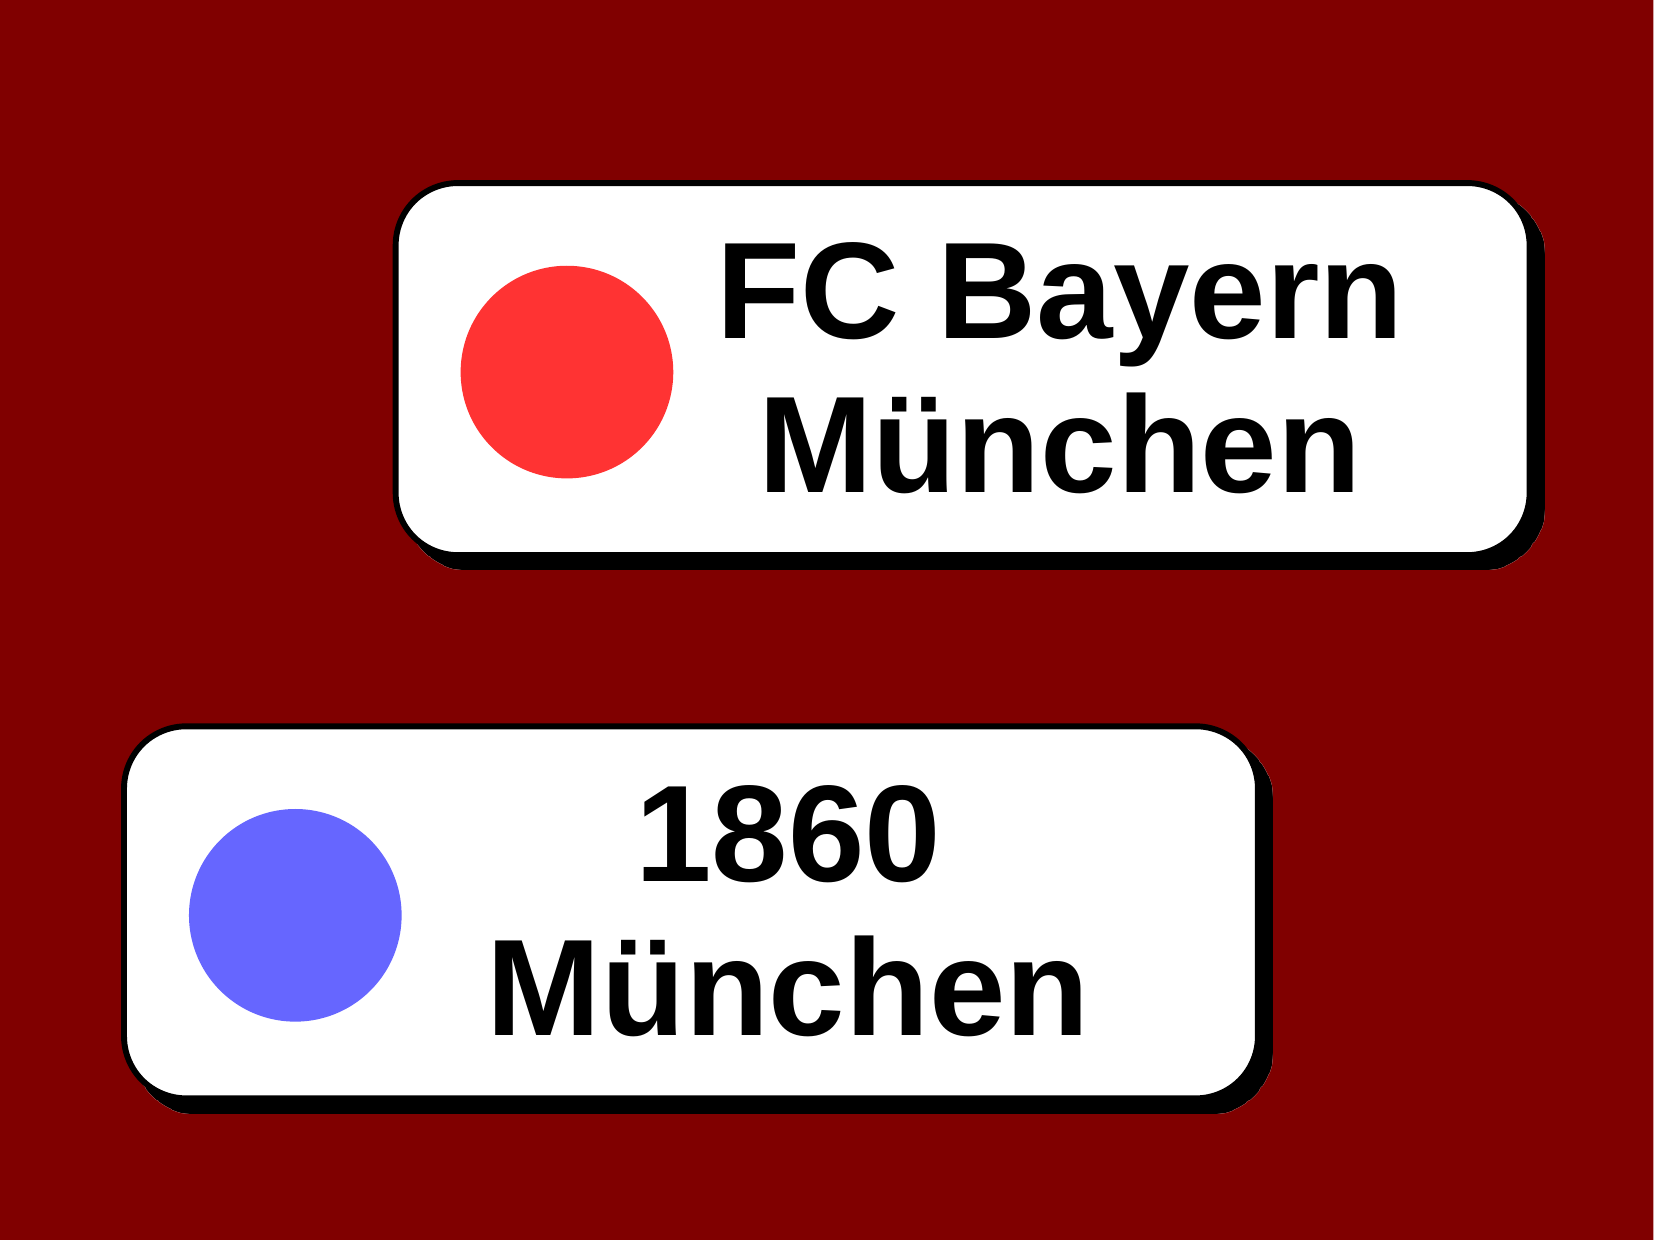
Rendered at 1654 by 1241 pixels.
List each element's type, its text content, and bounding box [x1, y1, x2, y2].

text_box 1860 München [372, 749, 1205, 1073]
text_box [395, 183, 1530, 556]
text_box [124, 726, 1258, 1099]
text_box FC Bayern München [643, 206, 1477, 530]
